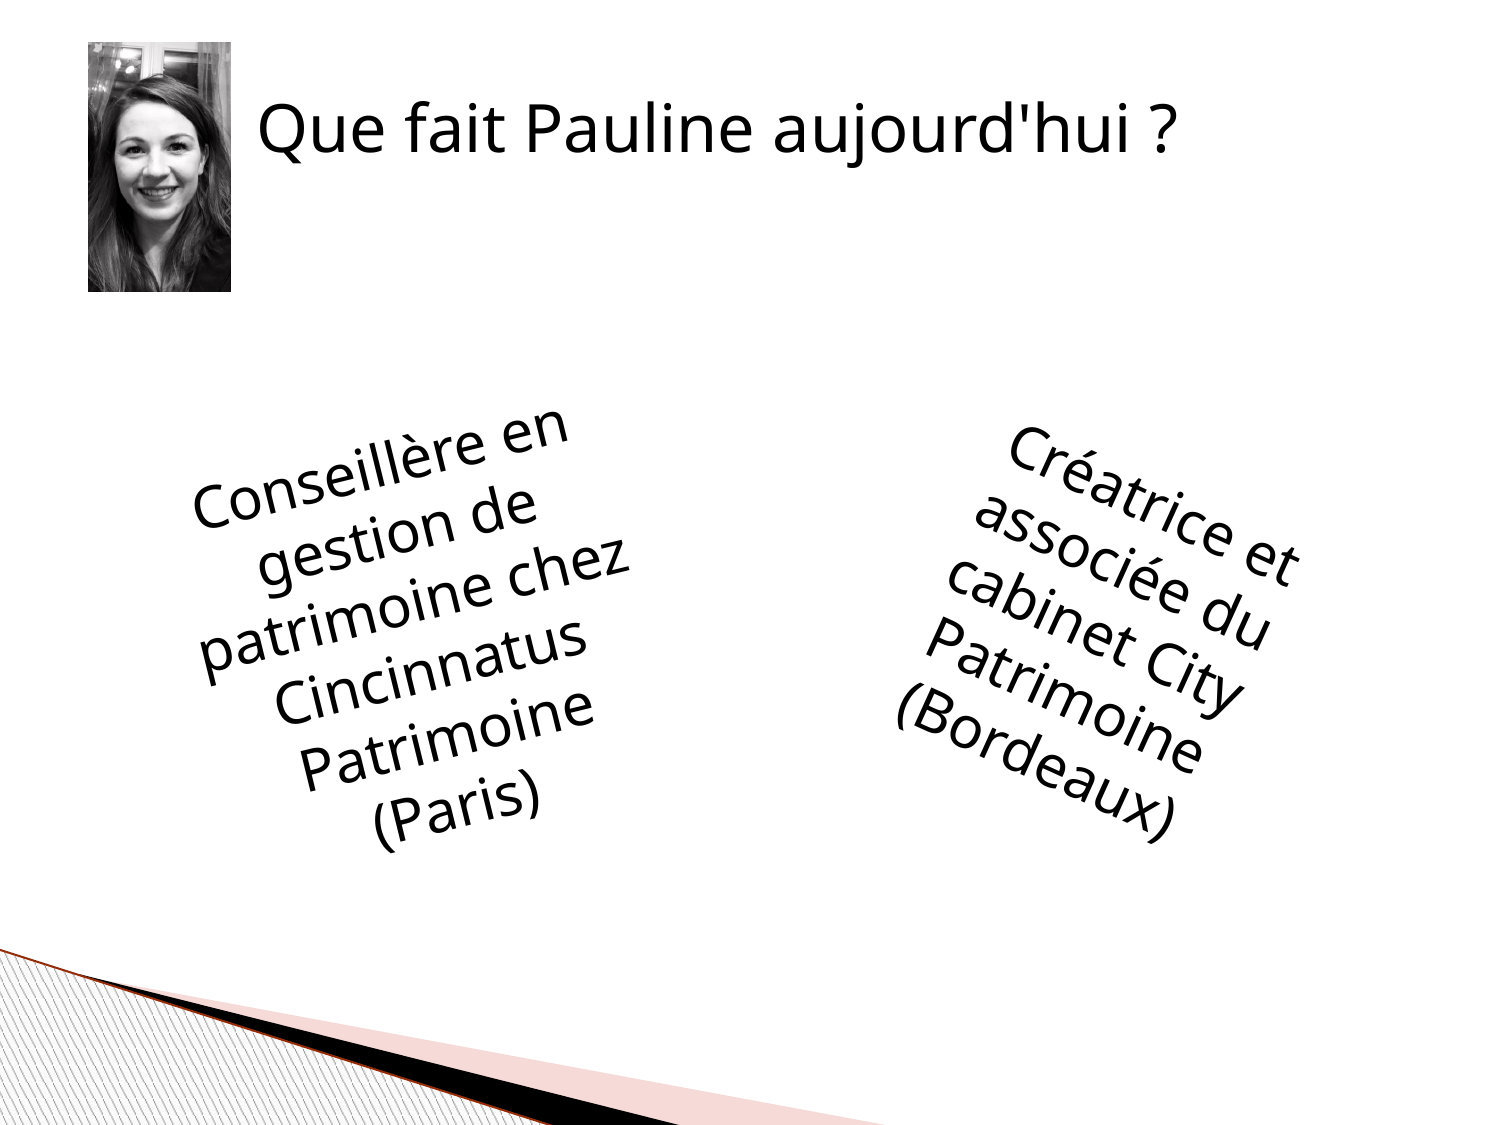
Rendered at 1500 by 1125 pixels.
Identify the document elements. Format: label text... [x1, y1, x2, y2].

text_box Conseillère en gestion de patrimoine chez Cincinnatus Patrimoine (Paris) [123, 361, 718, 905]
picture [0, 952, 543, 1125]
text_box Que fait Pauline aujourd'hui ? [231, 78, 1341, 173]
picture [88, 42, 231, 292]
text_box Créatrice et associée du cabinet City Patrimoine (Bordeaux) [822, 373, 1372, 887]
